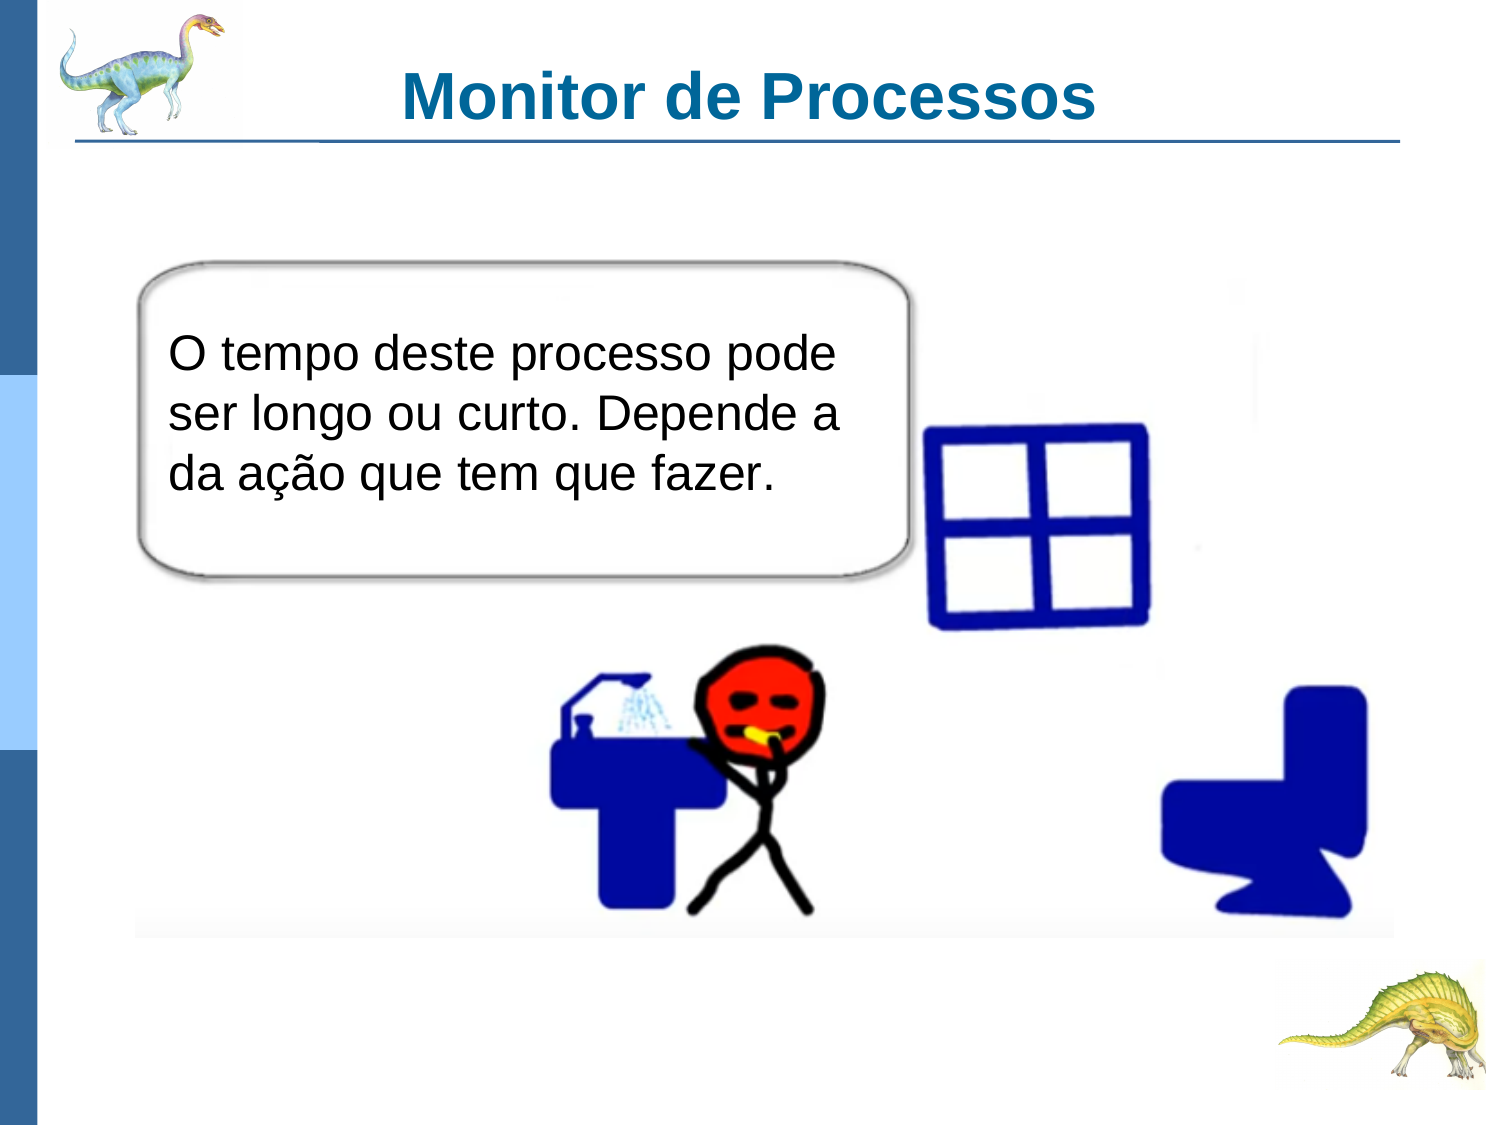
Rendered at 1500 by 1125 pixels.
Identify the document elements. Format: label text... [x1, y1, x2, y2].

picture [46, 0, 243, 149]
text_box Monitor de Processos [75, 45, 1426, 141]
picture [1275, 959, 1486, 1090]
picture [135, 259, 1394, 938]
text_box O tempo deste processo pode ser longo ou curto. Depende a da ação que tem que fazer. [153, 313, 875, 508]
